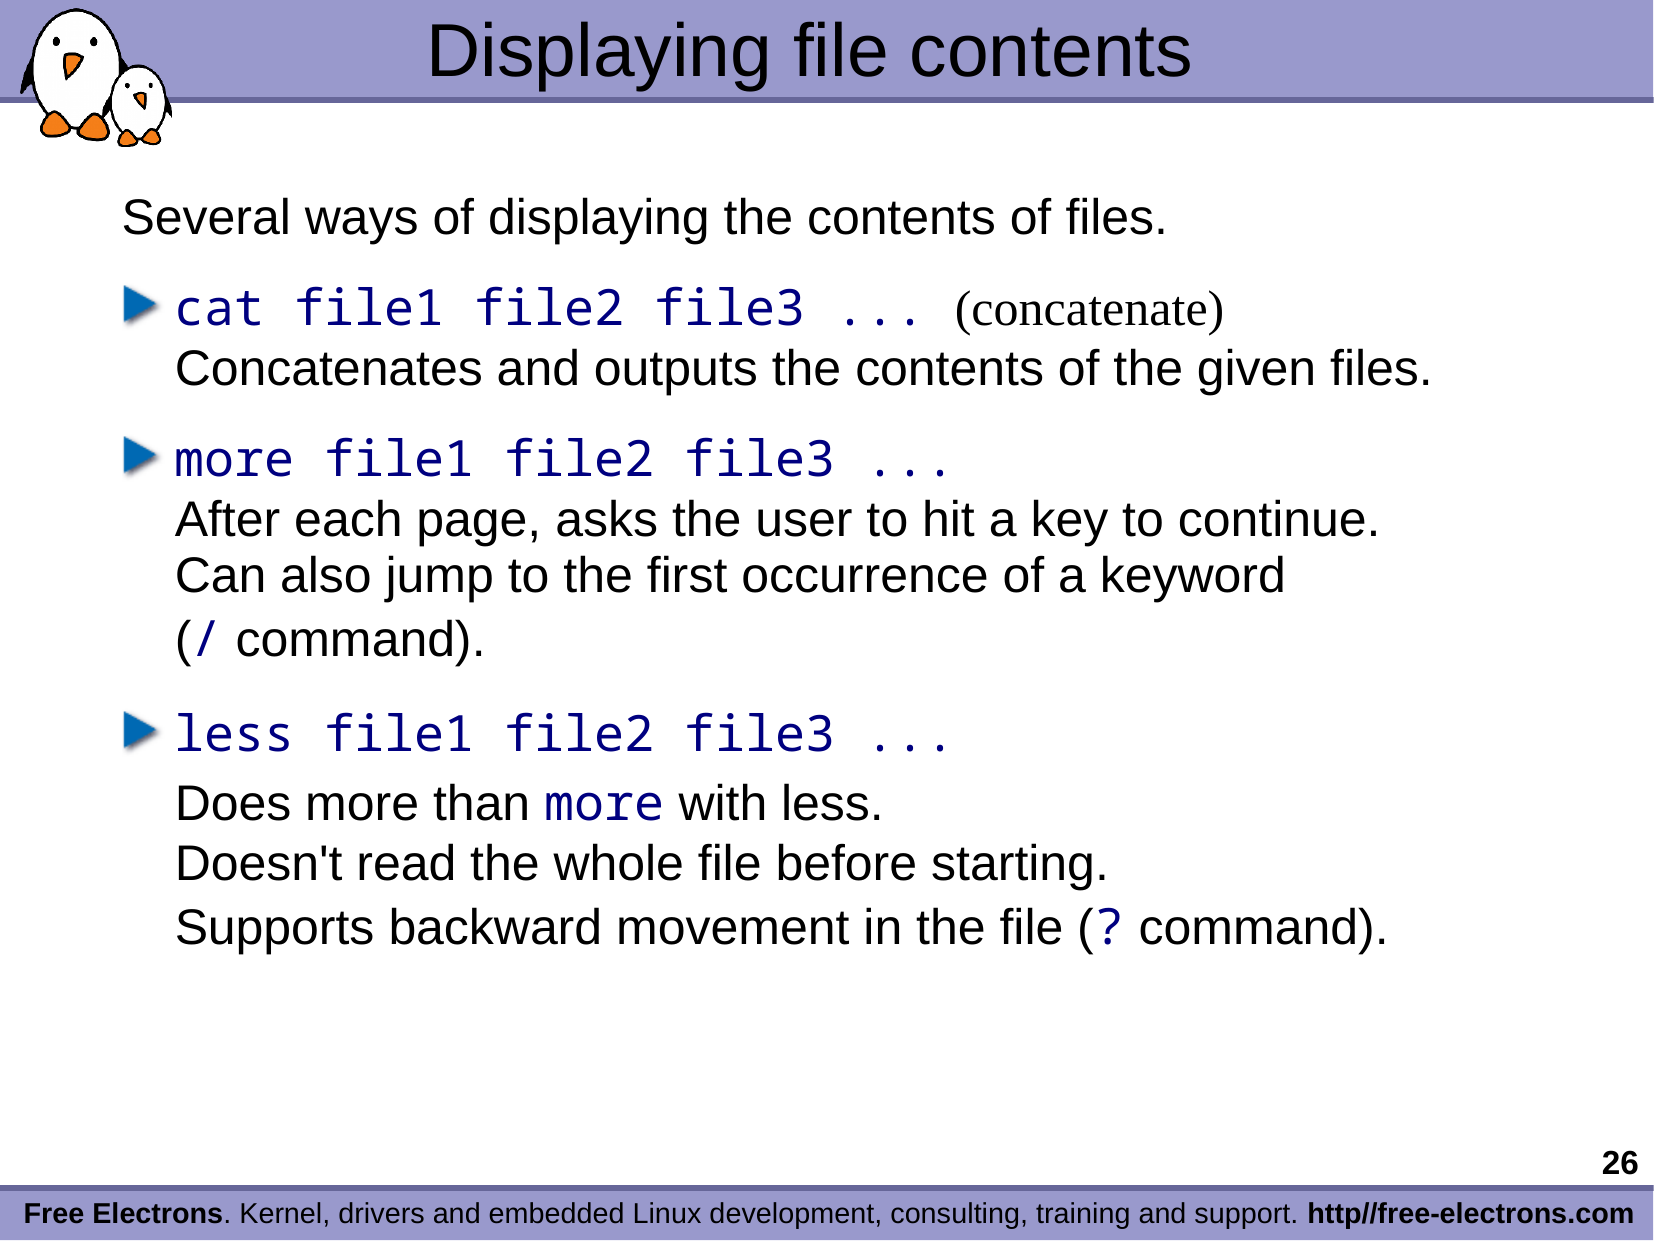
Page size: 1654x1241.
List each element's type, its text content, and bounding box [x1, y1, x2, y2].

title Displaying file contents [65, 0, 1555, 101]
list Several ways of displaying the contents of files. cat file1 file2 file3 ... (concatenate) Concatenates and outputs the contents of the given files. more file1 file2 file3 ... After each page, asks the user to hit a key to continue. Can also jump to the first occurrence of a keyword (/ command). less file1 file2 file3 ... Does more than more with less. Doesn't read the whole file before starting. Supports backward movement in the file (? command). [103, 188, 1517, 1058]
picture [20, 8, 172, 147]
